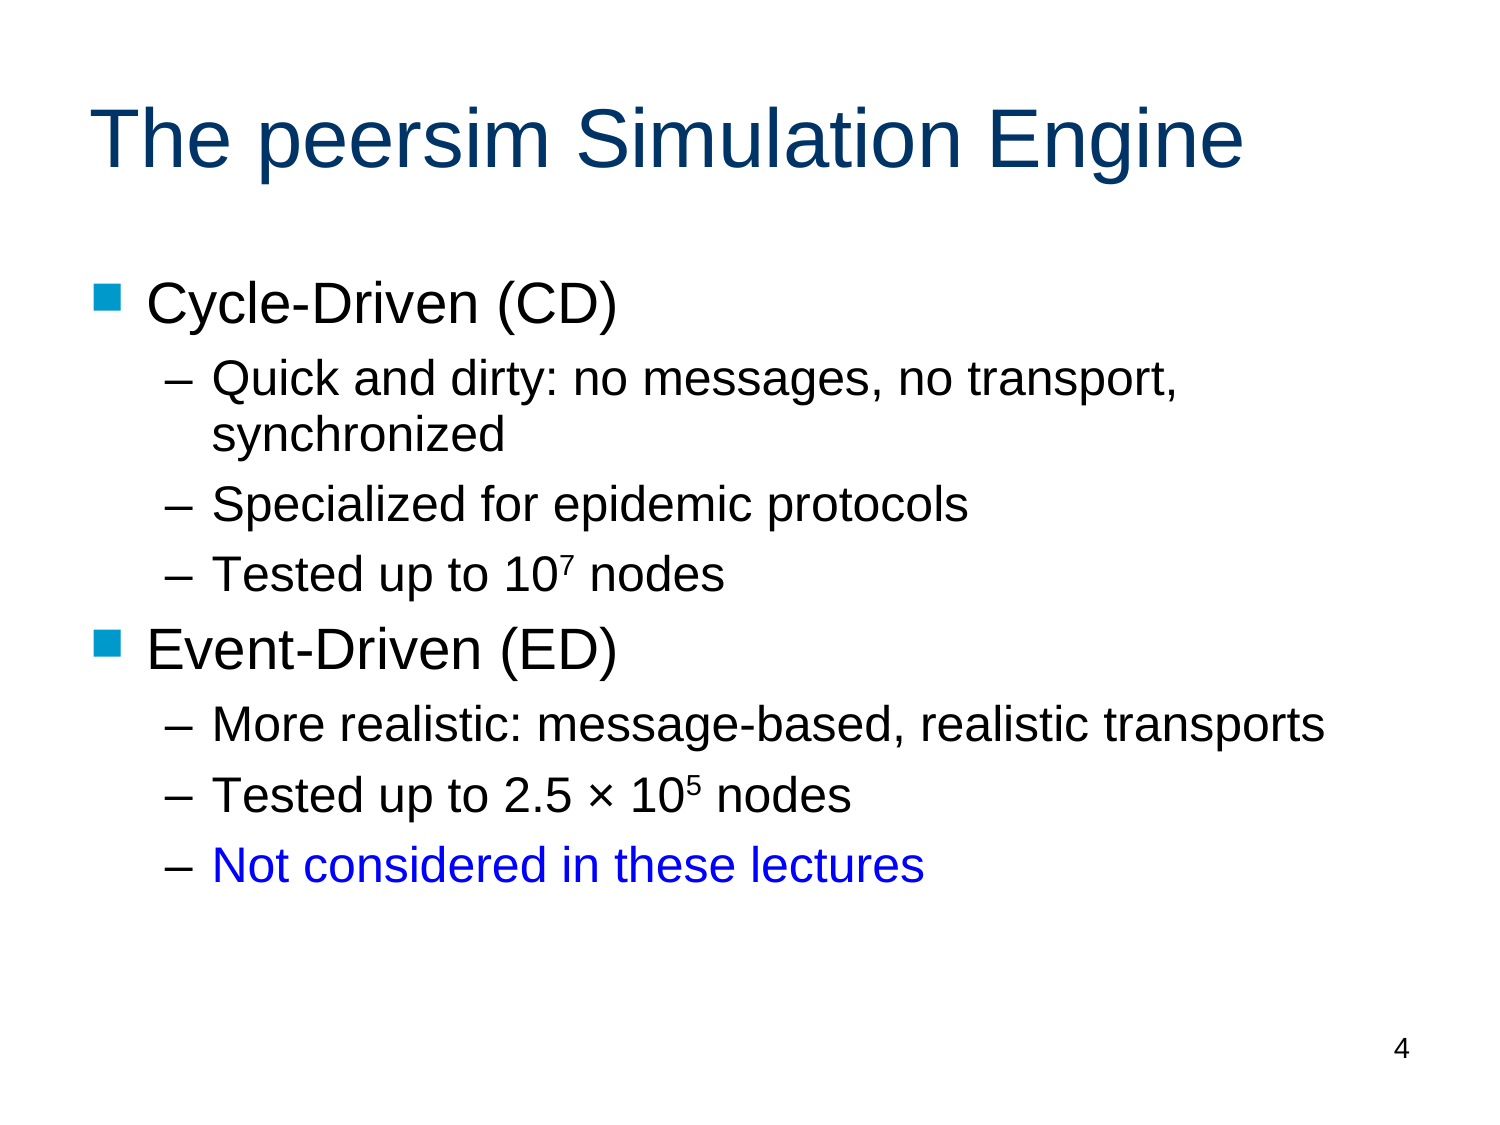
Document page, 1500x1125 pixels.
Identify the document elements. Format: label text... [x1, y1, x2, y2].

list Cycle-Driven (CD) Quick and dirty: no messages, no transport, synchronized Specialized for epidemic protocols Tested up to 107 nodes Event-Driven (ED) More realistic: message-based, realistic transports Tested up to 2.5 × 105 nodes Not considered in these lectures [75, 263, 1425, 1007]
title The peersim Simulation Engine [75, 44, 1425, 233]
